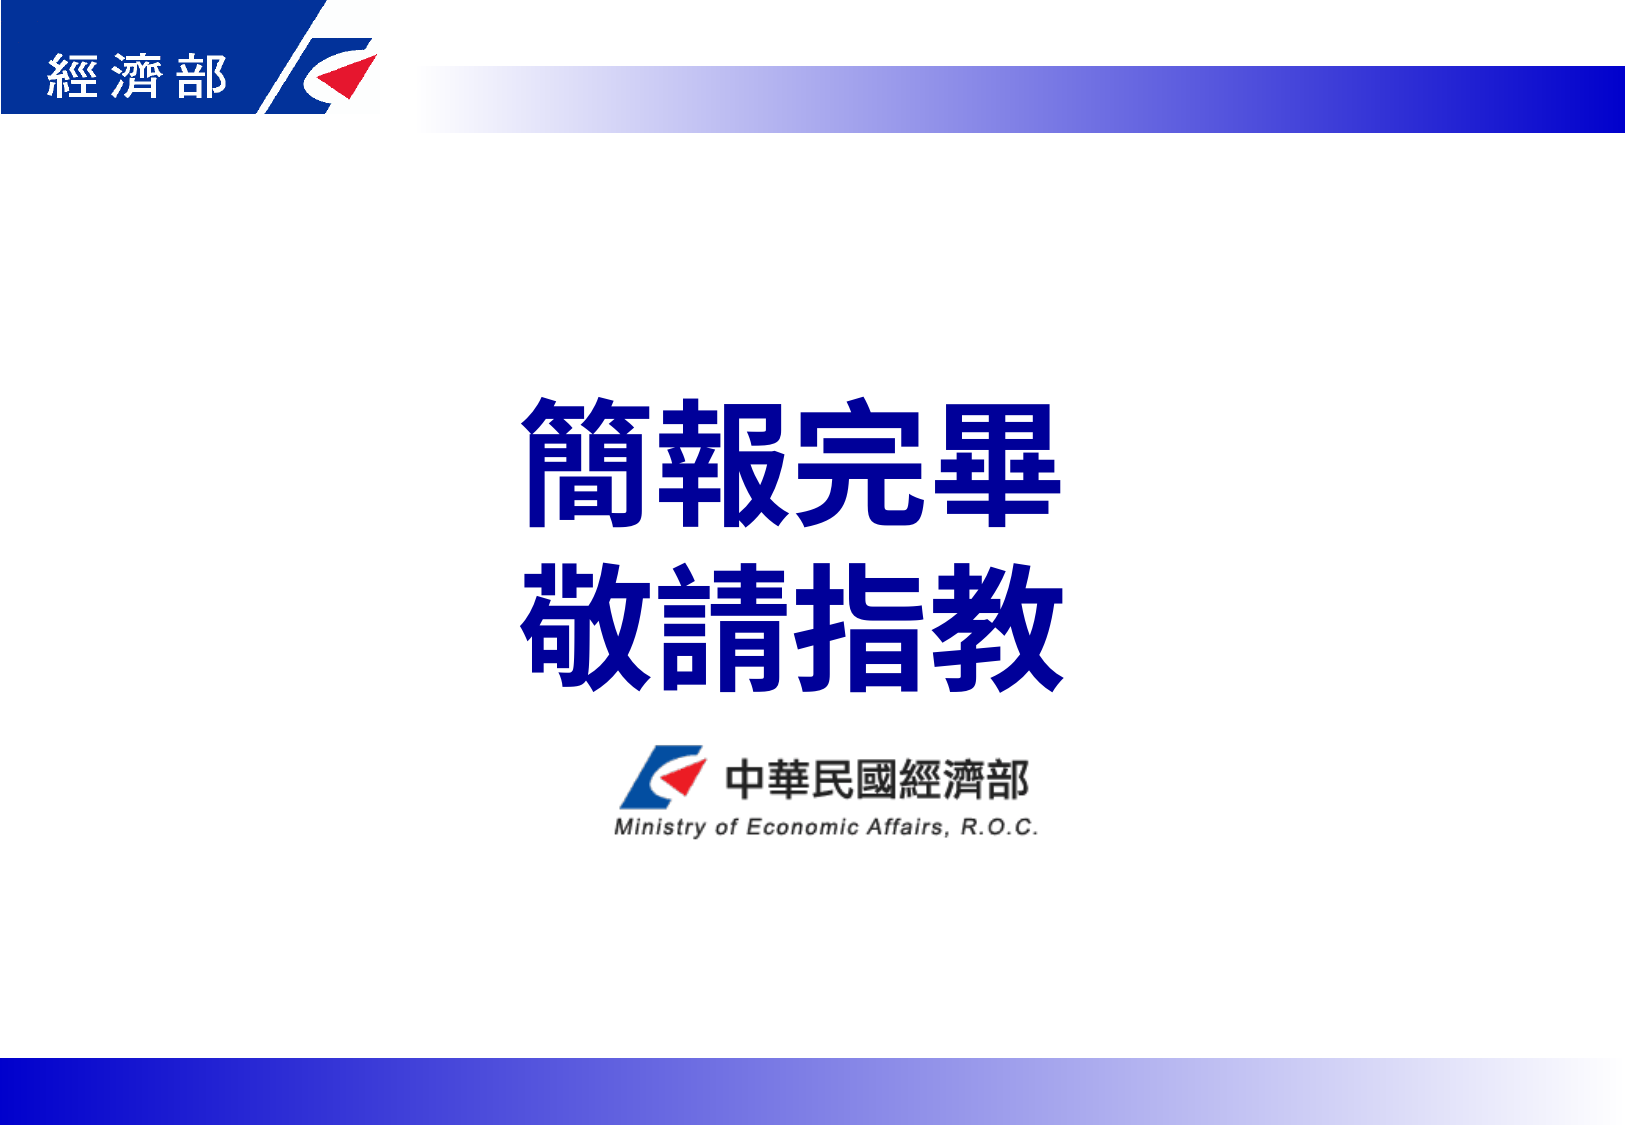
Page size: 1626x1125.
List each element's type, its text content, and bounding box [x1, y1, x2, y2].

picture [0, 0, 380, 114]
picture [598, 733, 1052, 880]
title 簡報完畢 敬請指教 [277, 370, 1307, 733]
